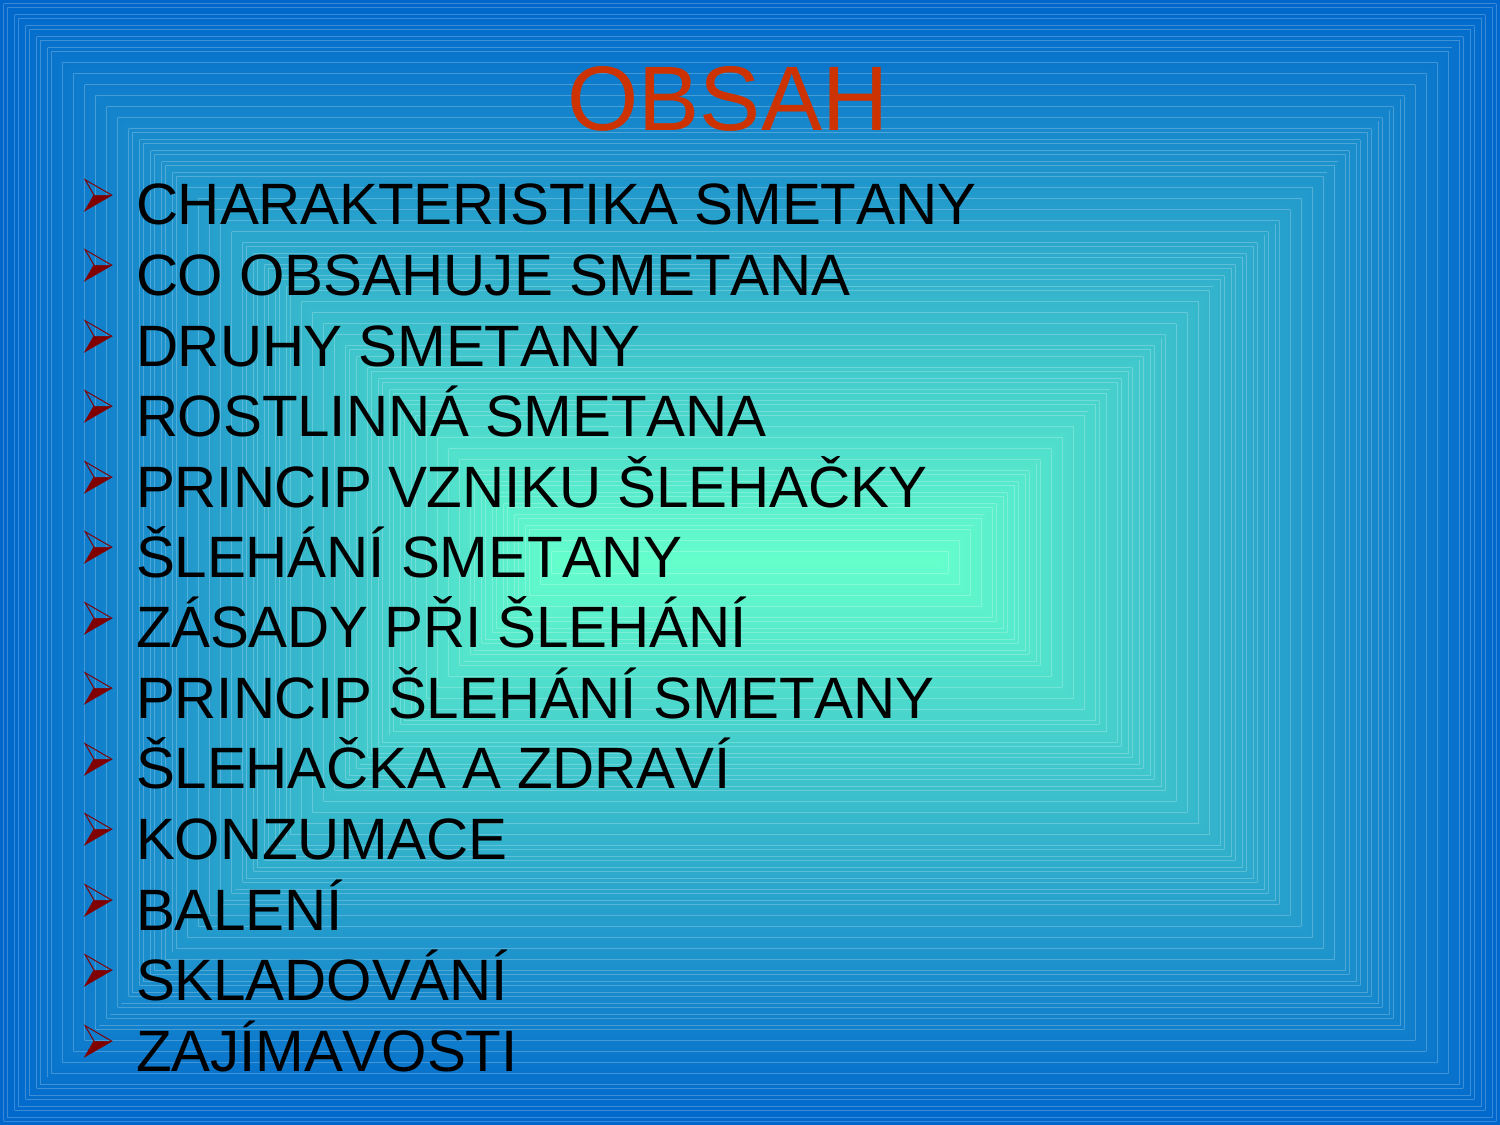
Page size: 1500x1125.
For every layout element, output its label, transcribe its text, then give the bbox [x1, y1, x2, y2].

title OBSAH [53, 0, 1404, 188]
list CHARAKTERISTIKA SMETANY CO OBSAHUJE SMETANA DRUHY SMETANY ROSTLINNÁ SMETANA PRINCIP VZNIKU ŠLEHAČKY ŠLEHÁNÍ SMETANY ZÁSADY PŘI ŠLEHÁNÍ PRINCIP ŠLEHÁNÍ SMETANY ŠLEHAČKA A ZDRAVÍ KONZUMACE BALENÍ SKLADOVÁNÍ ZAJÍMAVOSTI [64, 172, 1415, 1125]
